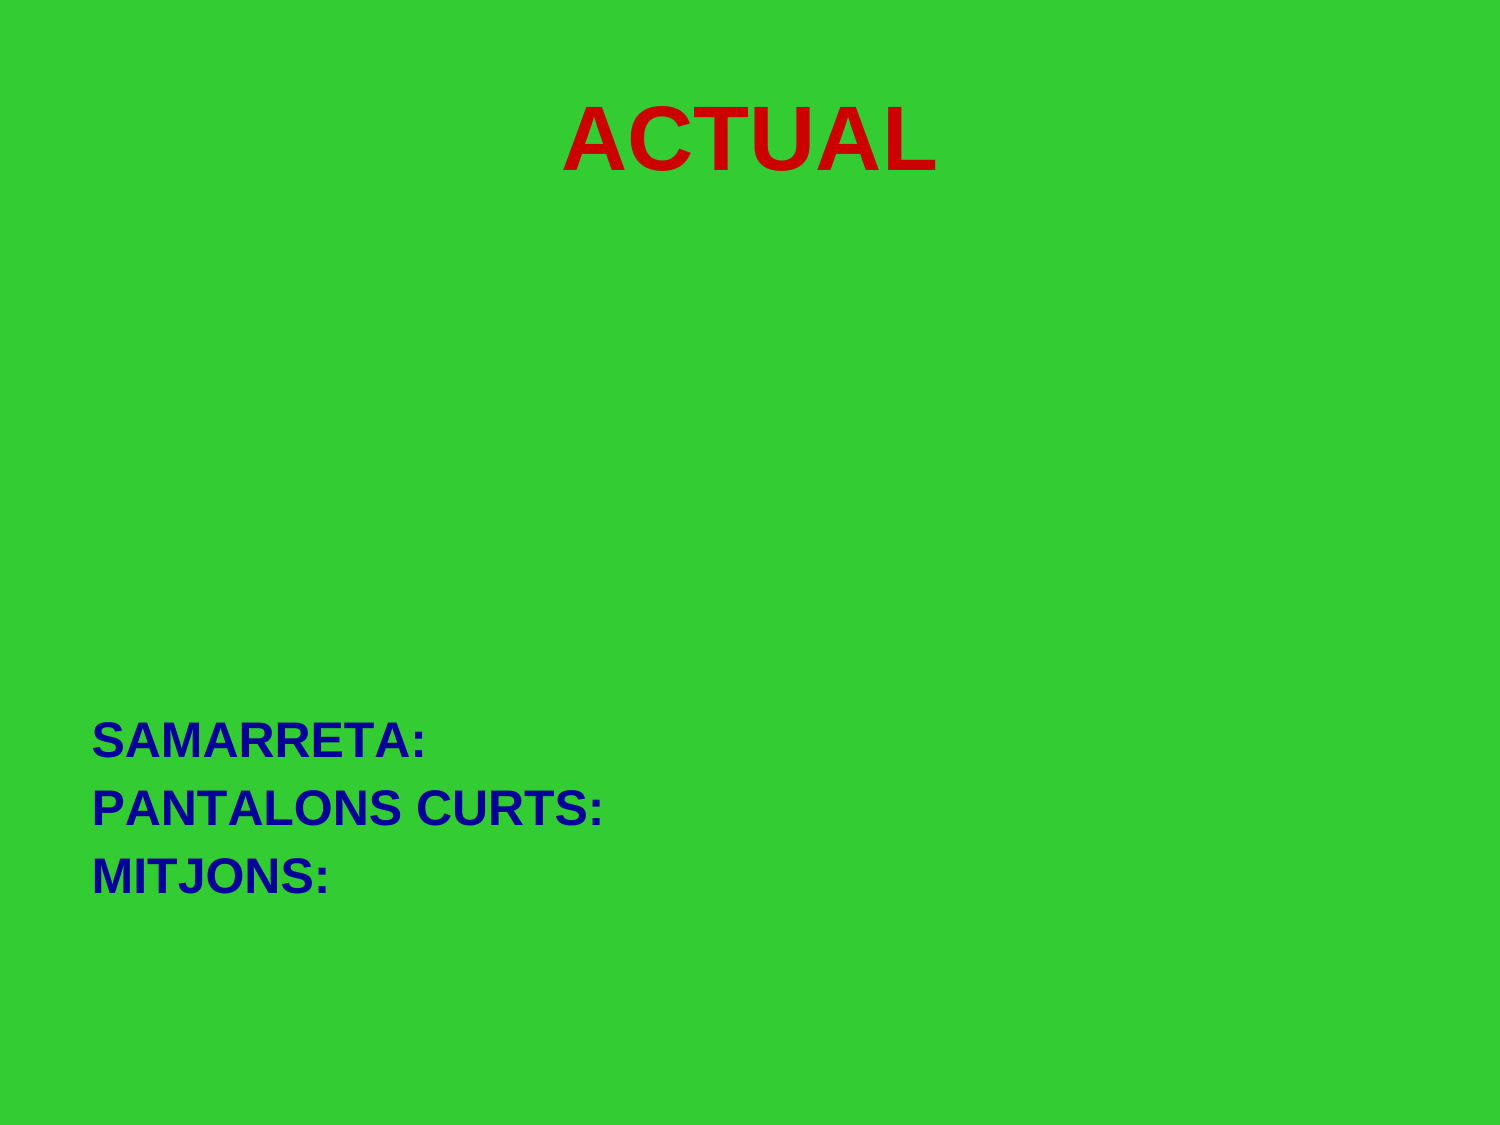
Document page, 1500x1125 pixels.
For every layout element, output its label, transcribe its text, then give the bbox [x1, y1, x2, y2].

title ACTUAL [75, 45, 1426, 233]
list SAMARRETA: PANTALONS CURTS: MITJONS: [76, 704, 1427, 986]
